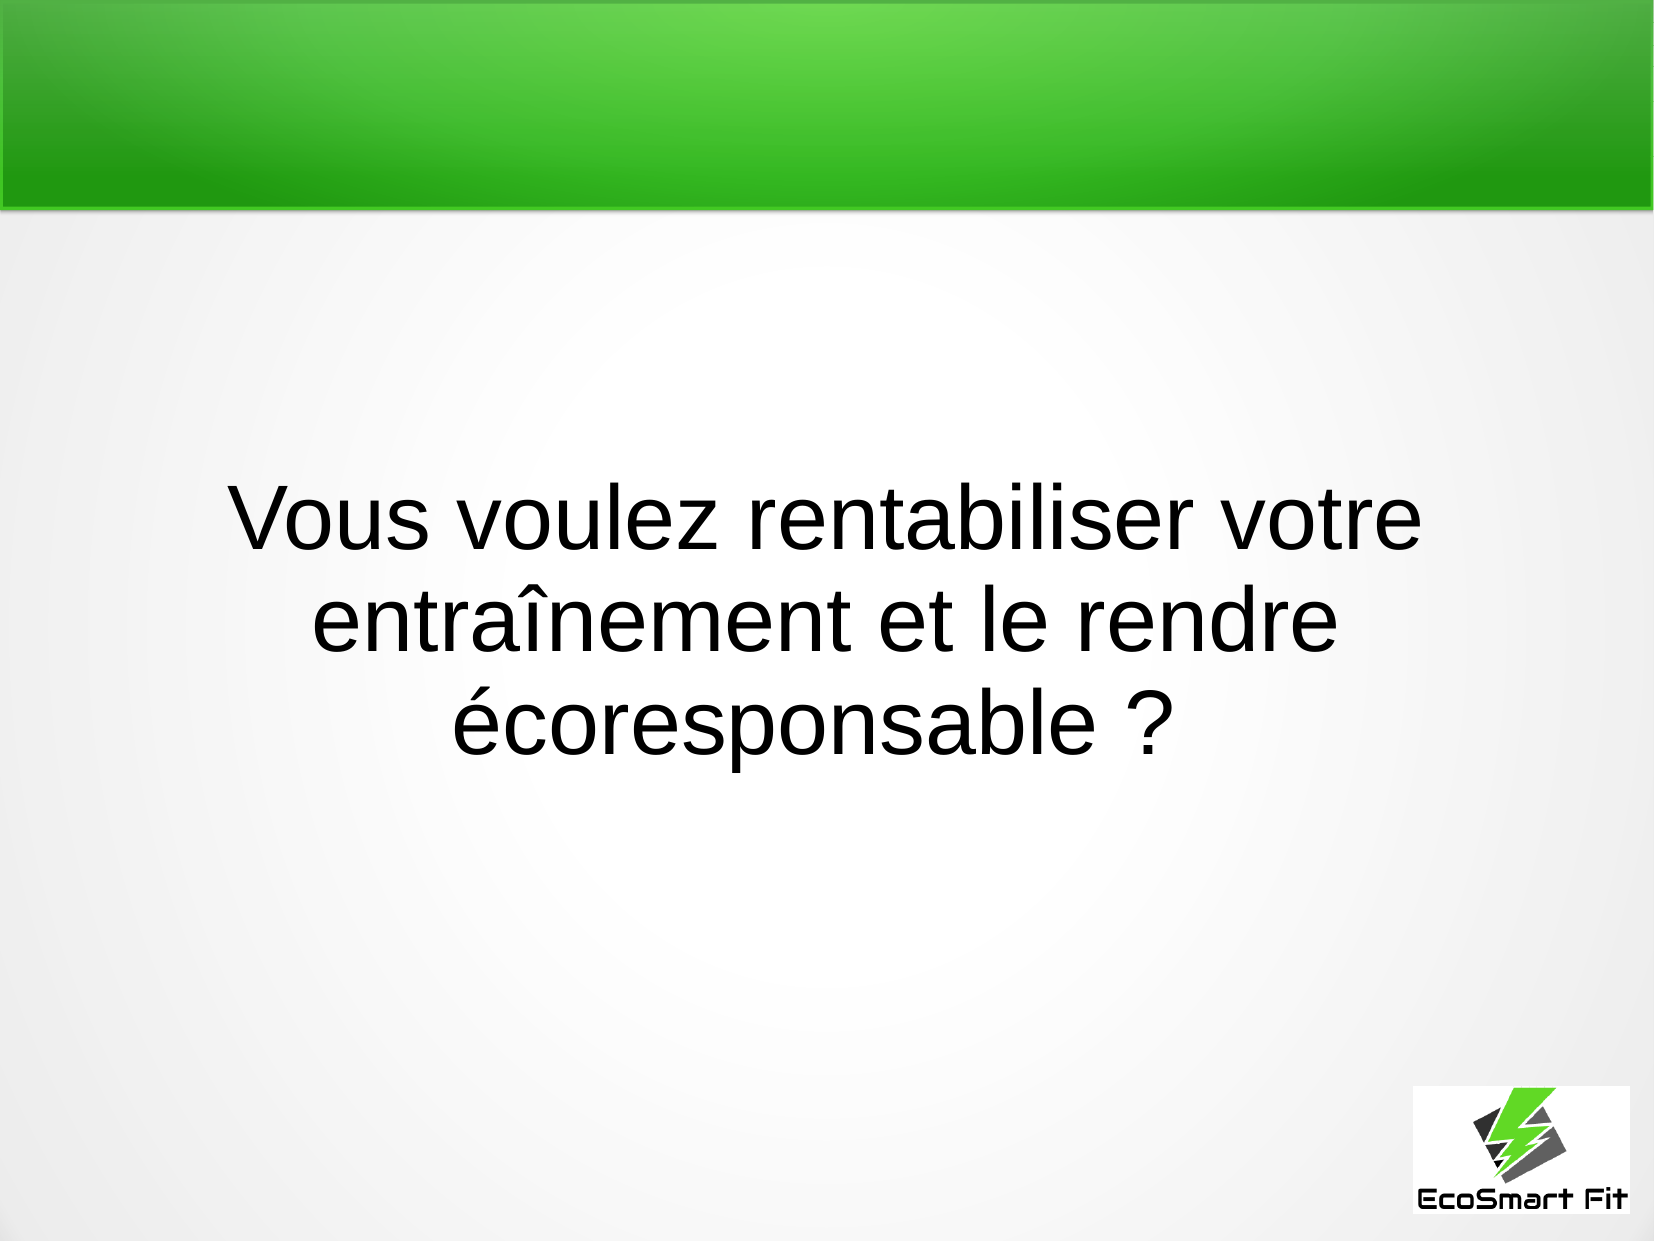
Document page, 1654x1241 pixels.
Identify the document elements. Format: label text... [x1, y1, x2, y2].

title Vous voulez rentabiliser votre entraînement et le rendre écoresponsable ? [82, 466, 1571, 774]
picture [1413, 1086, 1630, 1214]
